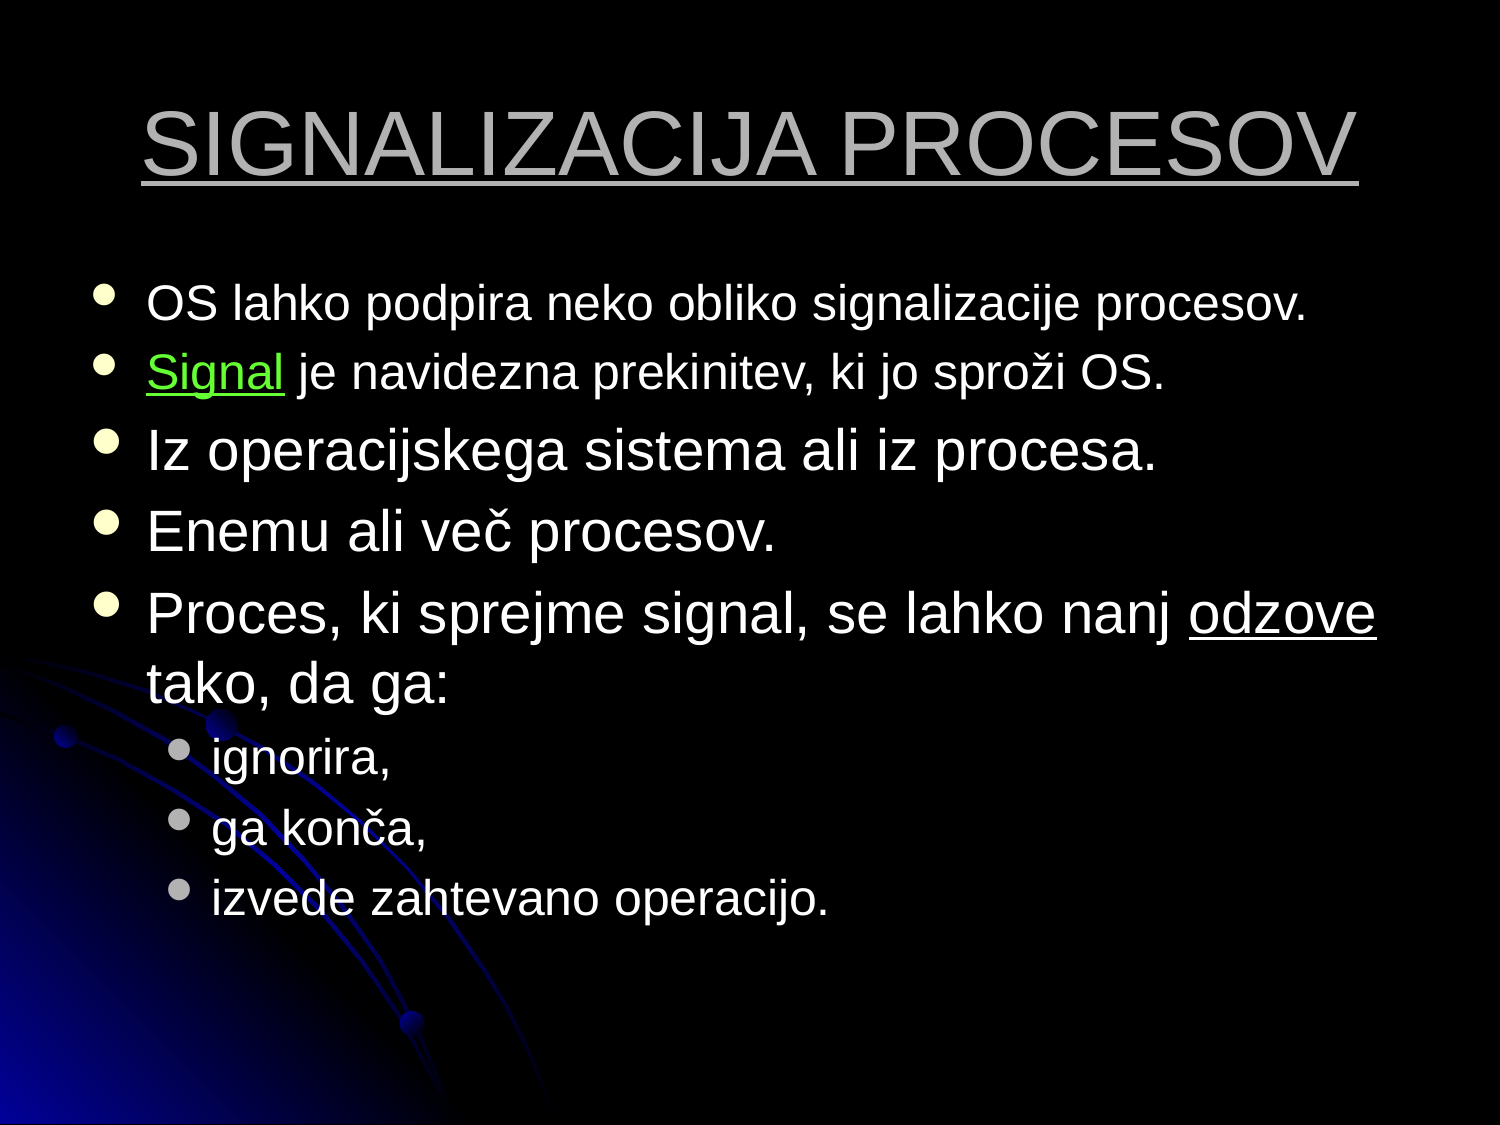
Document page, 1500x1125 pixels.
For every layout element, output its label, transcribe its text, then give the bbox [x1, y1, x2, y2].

title SIGNALIZACIJA PROCESOV [75, 45, 1425, 233]
list OS lahko podpira neko obliko signalizacije procesov. Signal je navidezna prekinitev, ki jo sproži OS. Iz operacijskega sistema ali iz procesa. Enemu ali več procesov. Proces, ki sprejme signal, se lahko nanj odzove tako, da ga: ignorira, ga konča, izvede zahtevano operacijo. [75, 262, 1425, 1006]
